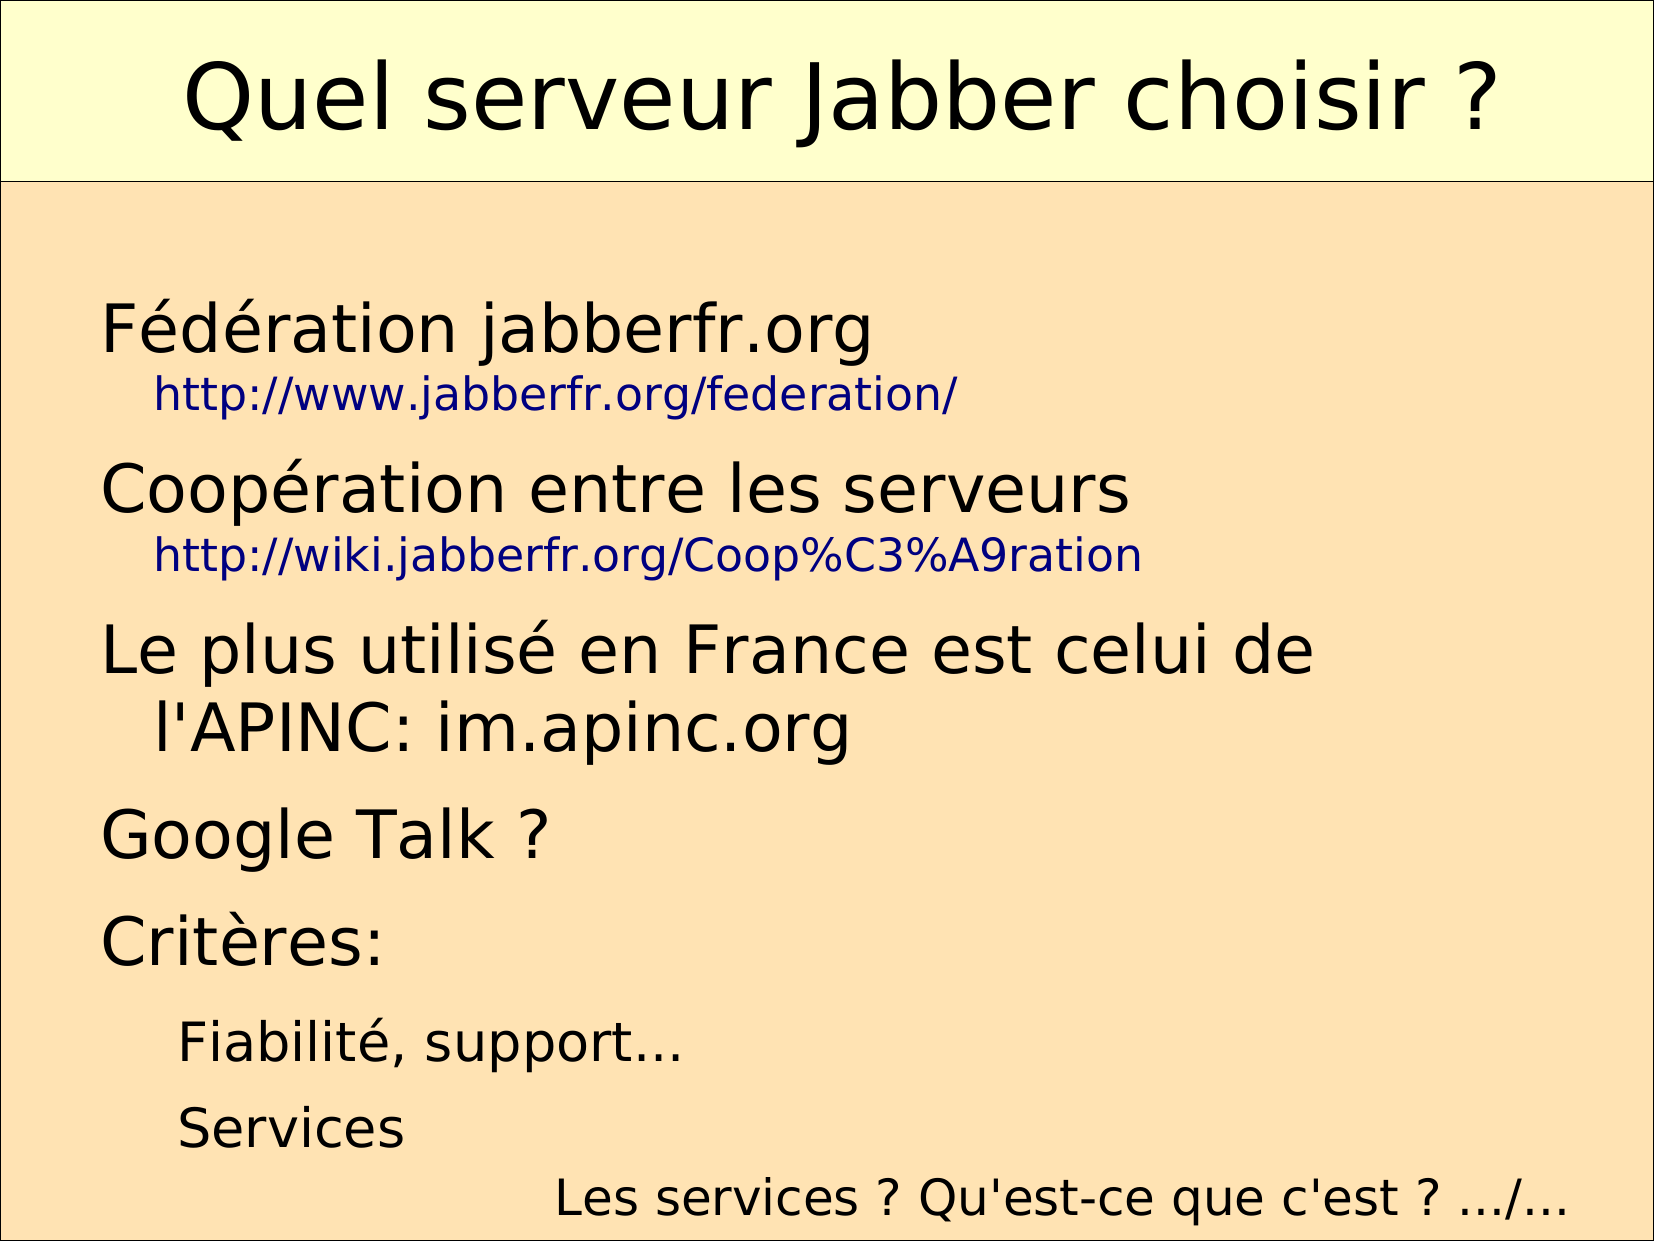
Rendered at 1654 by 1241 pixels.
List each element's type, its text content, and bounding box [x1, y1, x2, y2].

title Quel serveur Jabber choisir ? [135, 43, 1552, 151]
text_box Les services ? Qu'est-ce que c'est ? .../... [540, 1161, 1597, 1235]
list Fédération jabberfr.org http://www.jabberfr.org/federation/ Coopération entre les serveurs http://wiki.jabberfr.org/Coop%C3%A9ration Le plus utilisé en France est celui de l'APINC: im.apinc.org Google Talk ? Critères: Fiabilité, support... Services [82, 290, 1571, 1161]
